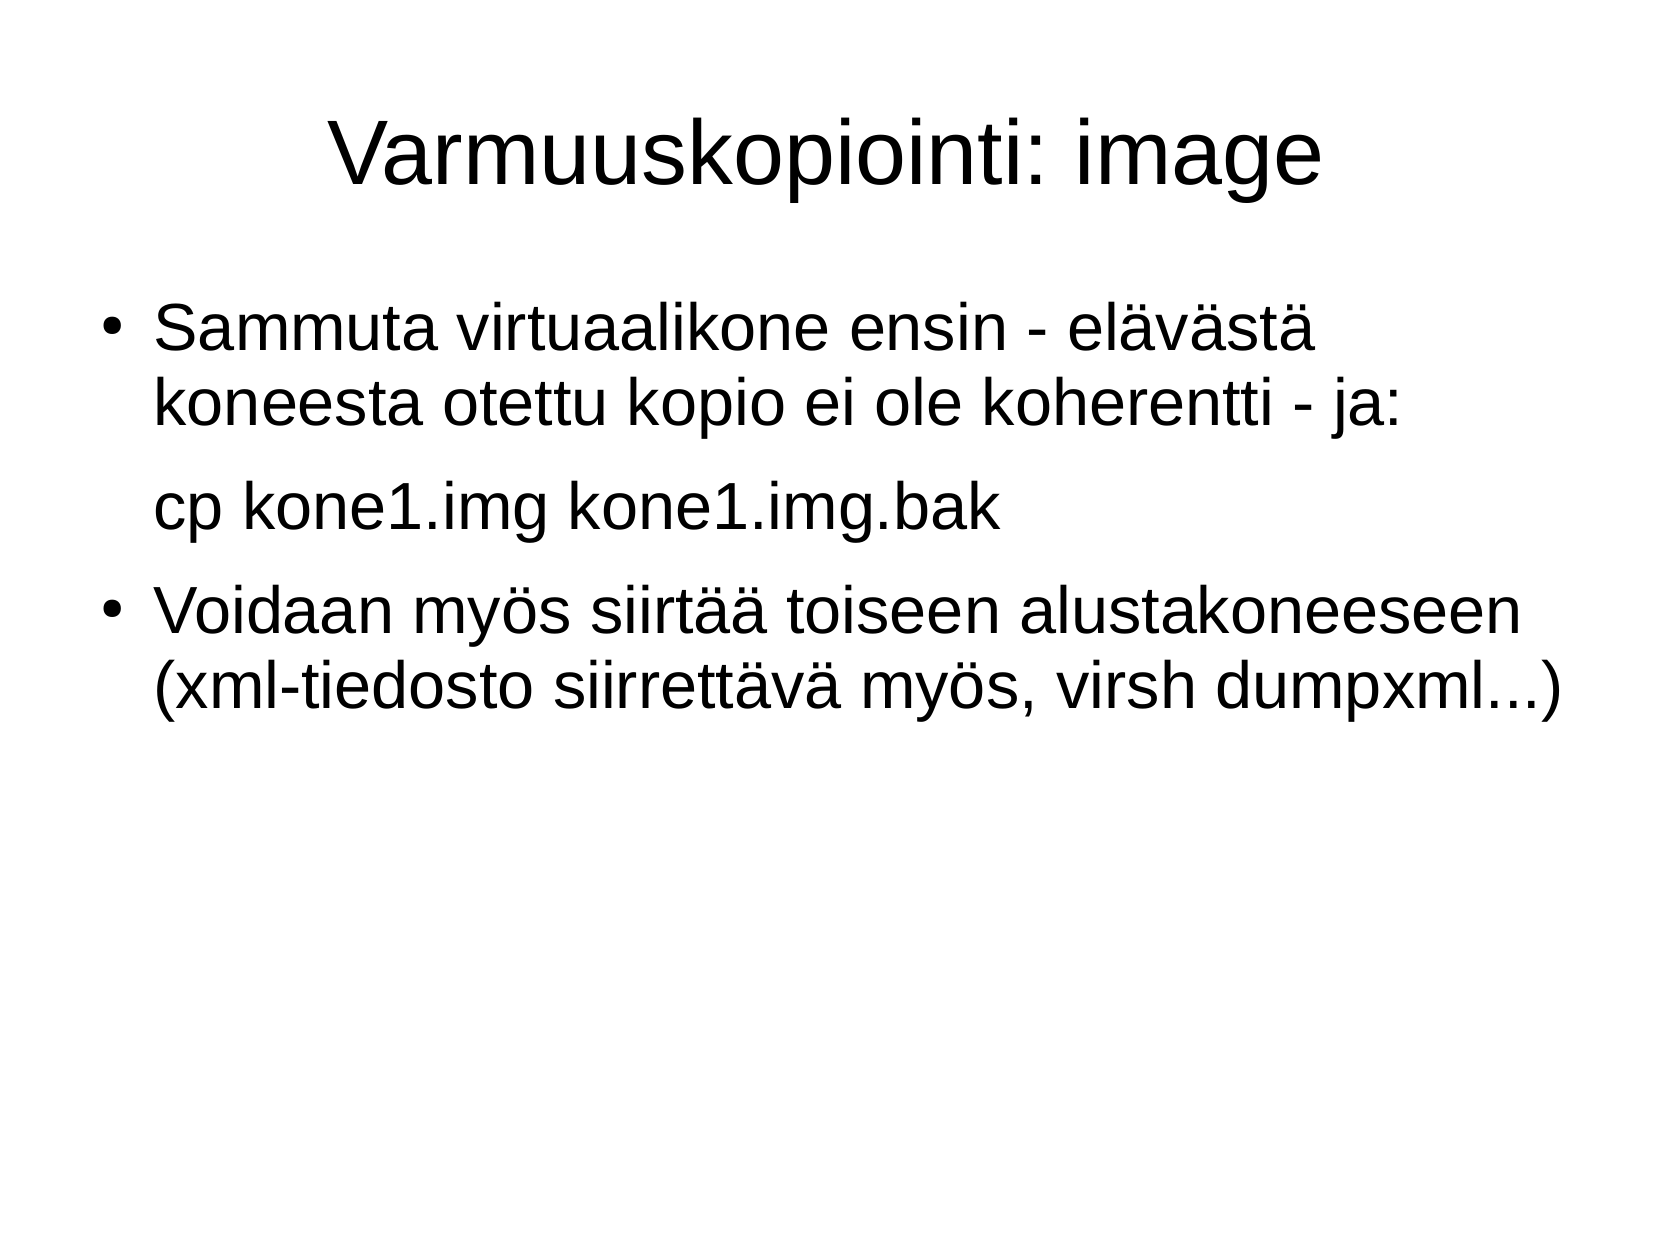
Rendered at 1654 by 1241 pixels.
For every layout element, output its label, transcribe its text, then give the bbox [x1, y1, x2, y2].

title Varmuuskopiointi: image [82, 49, 1571, 257]
list Sammuta virtuaalikone ensin - elävästä koneesta otettu kopio ei ole koherentti - ja: cp kone1.img kone1.img.bak Voidaan myös siirtää toiseen alustakoneeseen (xml-tiedosto siirrettävä myös, virsh dumpxml...) [82, 290, 1571, 1010]
